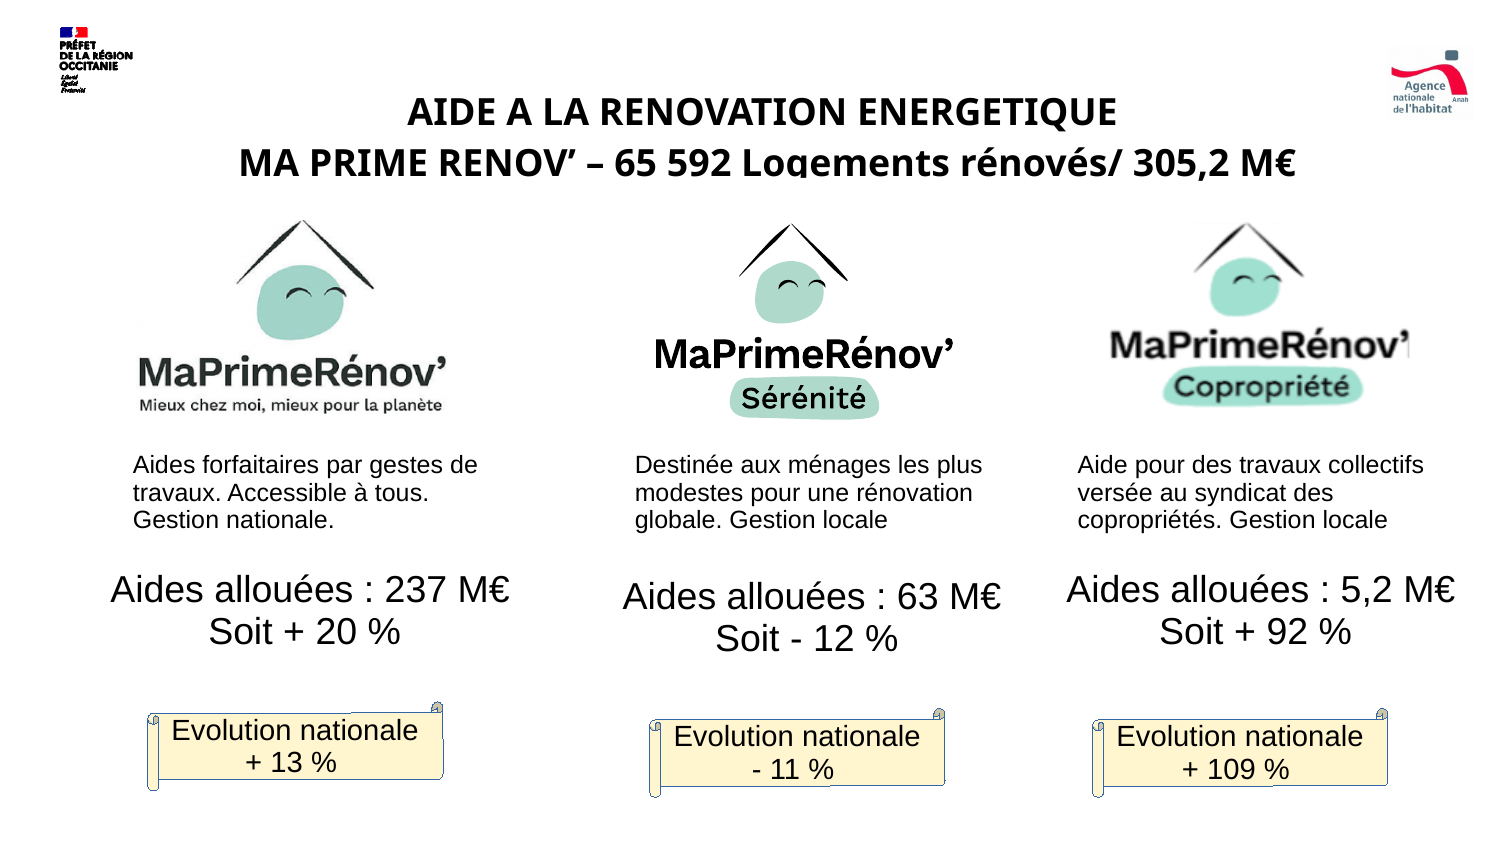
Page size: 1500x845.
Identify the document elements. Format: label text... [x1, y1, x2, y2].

text_box Aides allouées : 237 M€ Soit + 20 % [59, 561, 562, 702]
picture [1387, 46, 1473, 120]
text_box Evolution nationale + 13 % [147, 720, 159, 791]
picture [50, 17, 141, 101]
text_box Evolution nationale + 109 % [1092, 716, 1388, 787]
picture [547, 177, 1477, 468]
text_box Aides forfaitaires par gestes de travaux. Accessible à tous. Gestion nationale. [118, 442, 532, 562]
text_box Evolution nationale - 11 % [649, 727, 661, 798]
text_box Aides allouées : 63 M€ Soit - 12 % [561, 567, 1063, 709]
text_box AIDE A LA RENOVATION ENERGETIQUE MA PRIME RENOV’ – 65 592 Logements rénovés/ 305,2 M€ [177, 85, 1359, 178]
text_box Aide pour des travaux collectifs versée au syndicat des copropriétés. Gestion locale [1062, 442, 1447, 542]
text_box Destinée aux ménages les plus modestes pour une rénovation globale. Gestion locale [620, 442, 1034, 542]
text_box Evolution nationale - 11 % [649, 716, 946, 787]
text_box Evolution nationale + 109 % [1092, 727, 1104, 798]
picture [111, 218, 473, 414]
text_box Evolution nationale + 13 % [147, 710, 444, 780]
text_box Aides allouées : 5,2 M€ Soit + 92 % [1021, 561, 1500, 702]
